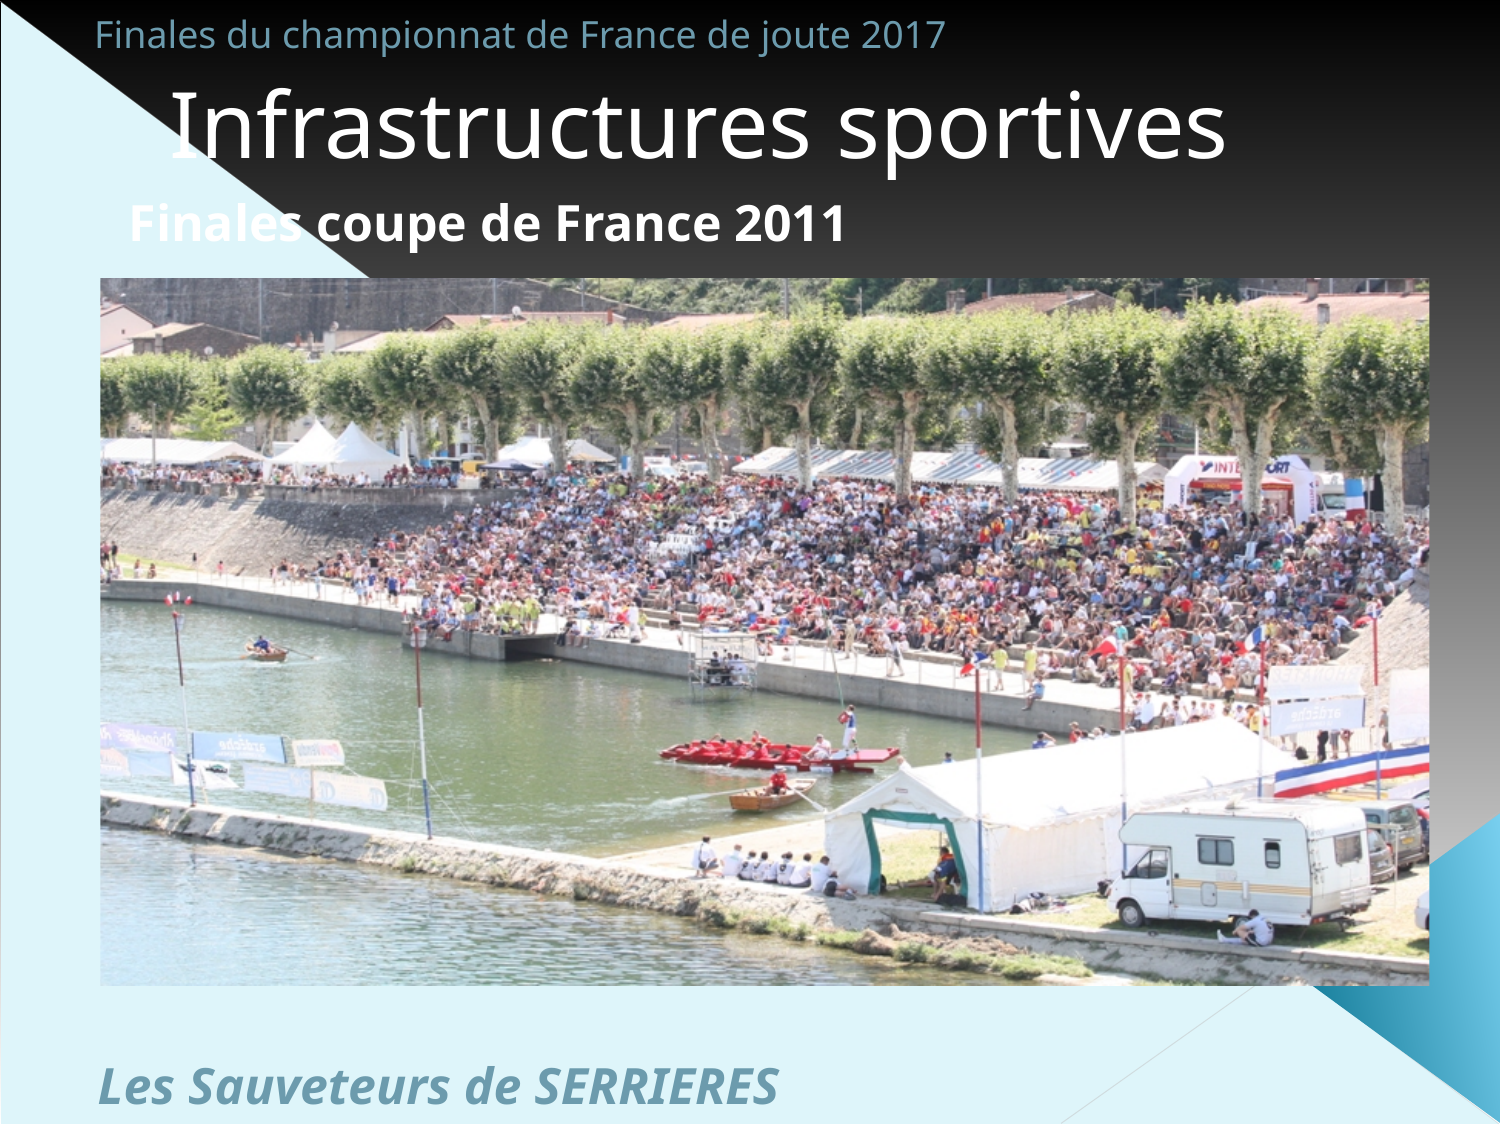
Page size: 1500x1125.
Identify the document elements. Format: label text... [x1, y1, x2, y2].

text_box Finales coupe de France 2011 [29, 184, 1471, 1012]
text_box Infrastructures sportives [74, 89, 1425, 184]
title Finales du championnat de France de joute 2017 [0, 3, 1465, 70]
subtitle Les Sauveteurs de SERRIERES [3, 1046, 1326, 1118]
picture [100, 278, 1430, 986]
